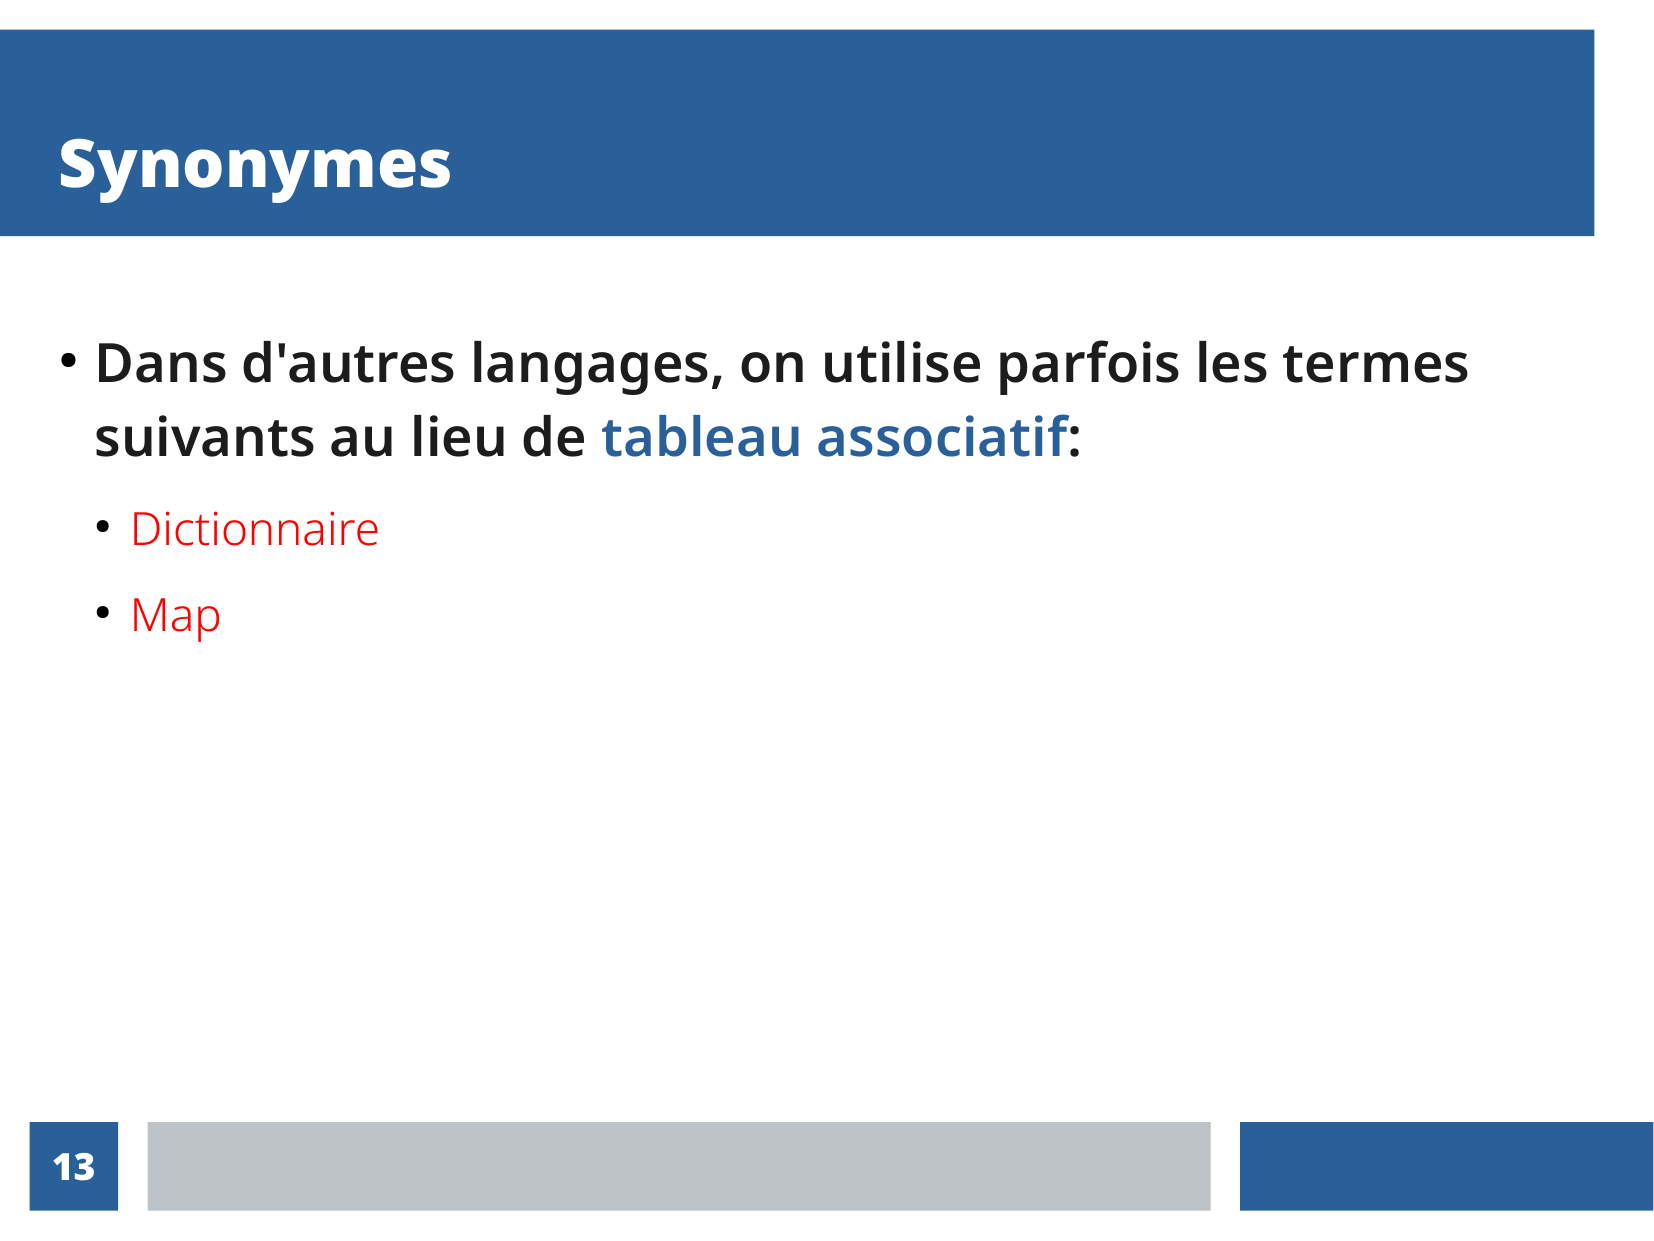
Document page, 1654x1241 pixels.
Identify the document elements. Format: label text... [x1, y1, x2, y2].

title Synonymes [59, 59, 1595, 207]
list Dans d'autres langages, on utilise parfois les termes suivants au lieu de tableau associatif: Dictionnaire Map [59, 324, 1565, 1093]
